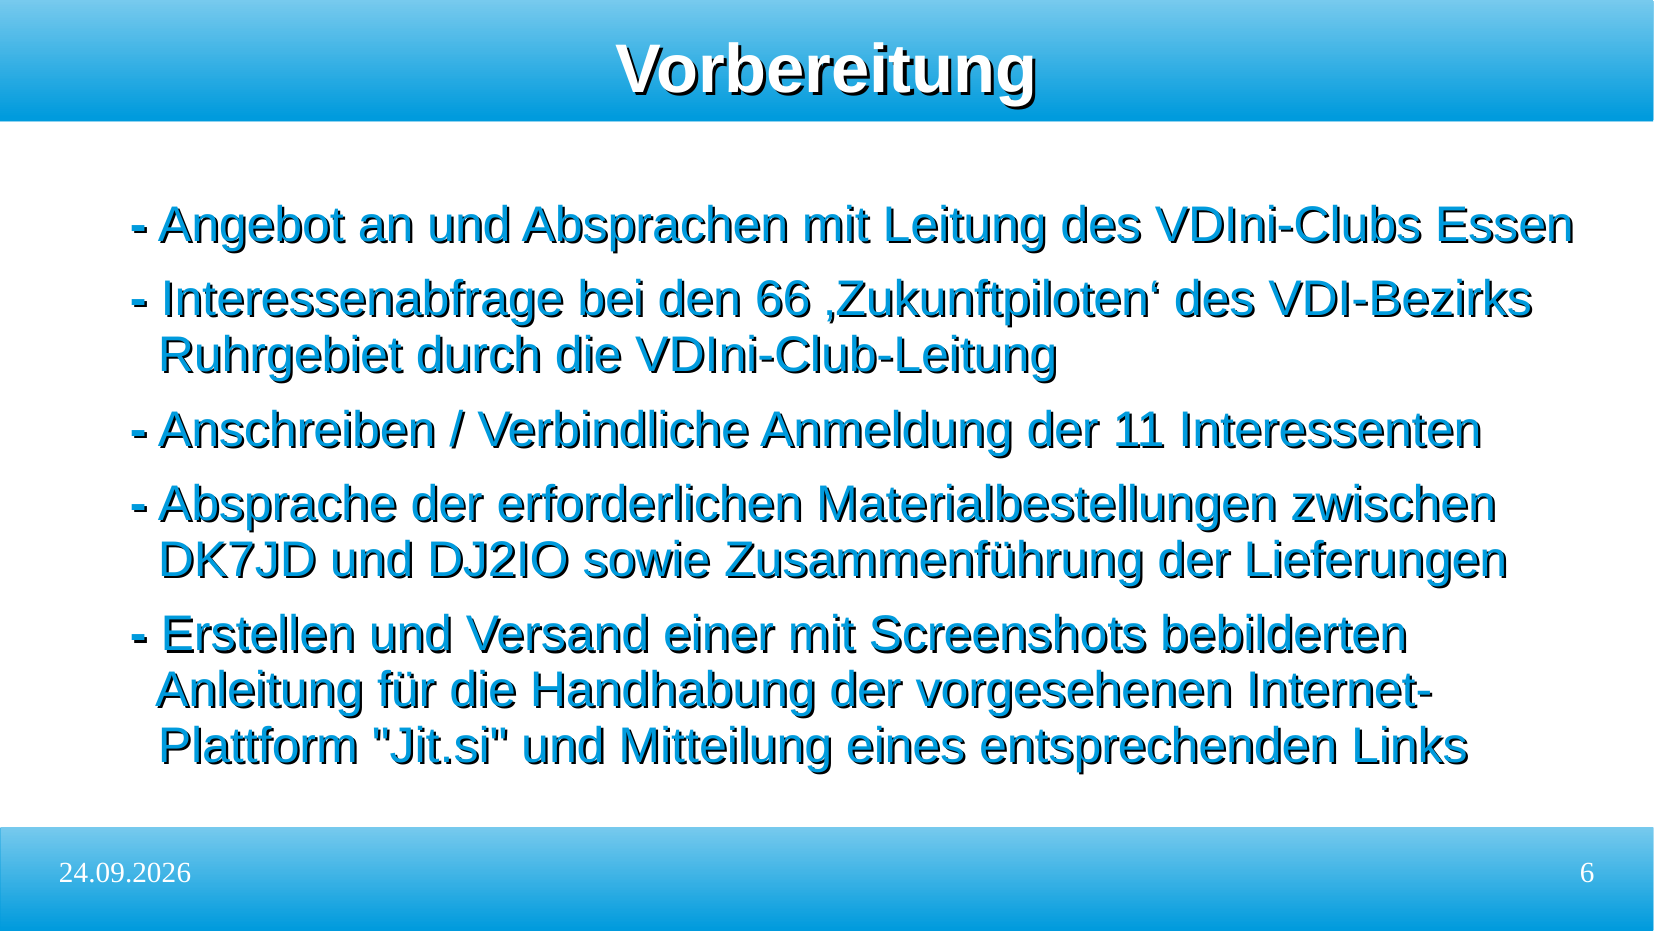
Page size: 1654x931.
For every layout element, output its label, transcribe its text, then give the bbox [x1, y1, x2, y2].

title Vorbereitung [59, 29, 1595, 108]
list - Angebot an und Absprachen mit Leitung des VDIni-Clubs Essen - Interessenabfrage bei den 66 ‚Zukunftpiloten‘ des VDI-Bezirks Ruhrgebiet durch die VDIni-Club-Leitung - Anschreiben / Verbindliche Anmeldung der 11 Interessenten - Absprache der erforderlichen Materialbestellungen zwischen DK7JD und DJ2IO sowie Zusammenführung der Lieferungen - Erstellen und Versand einer mit Screenshots bebilderten Anleitung für die Handhabung der vorgesehenen Internet- Plattform "Jit.si" und Mitteilung eines entsprechenden Links [59, 177, 1595, 768]
